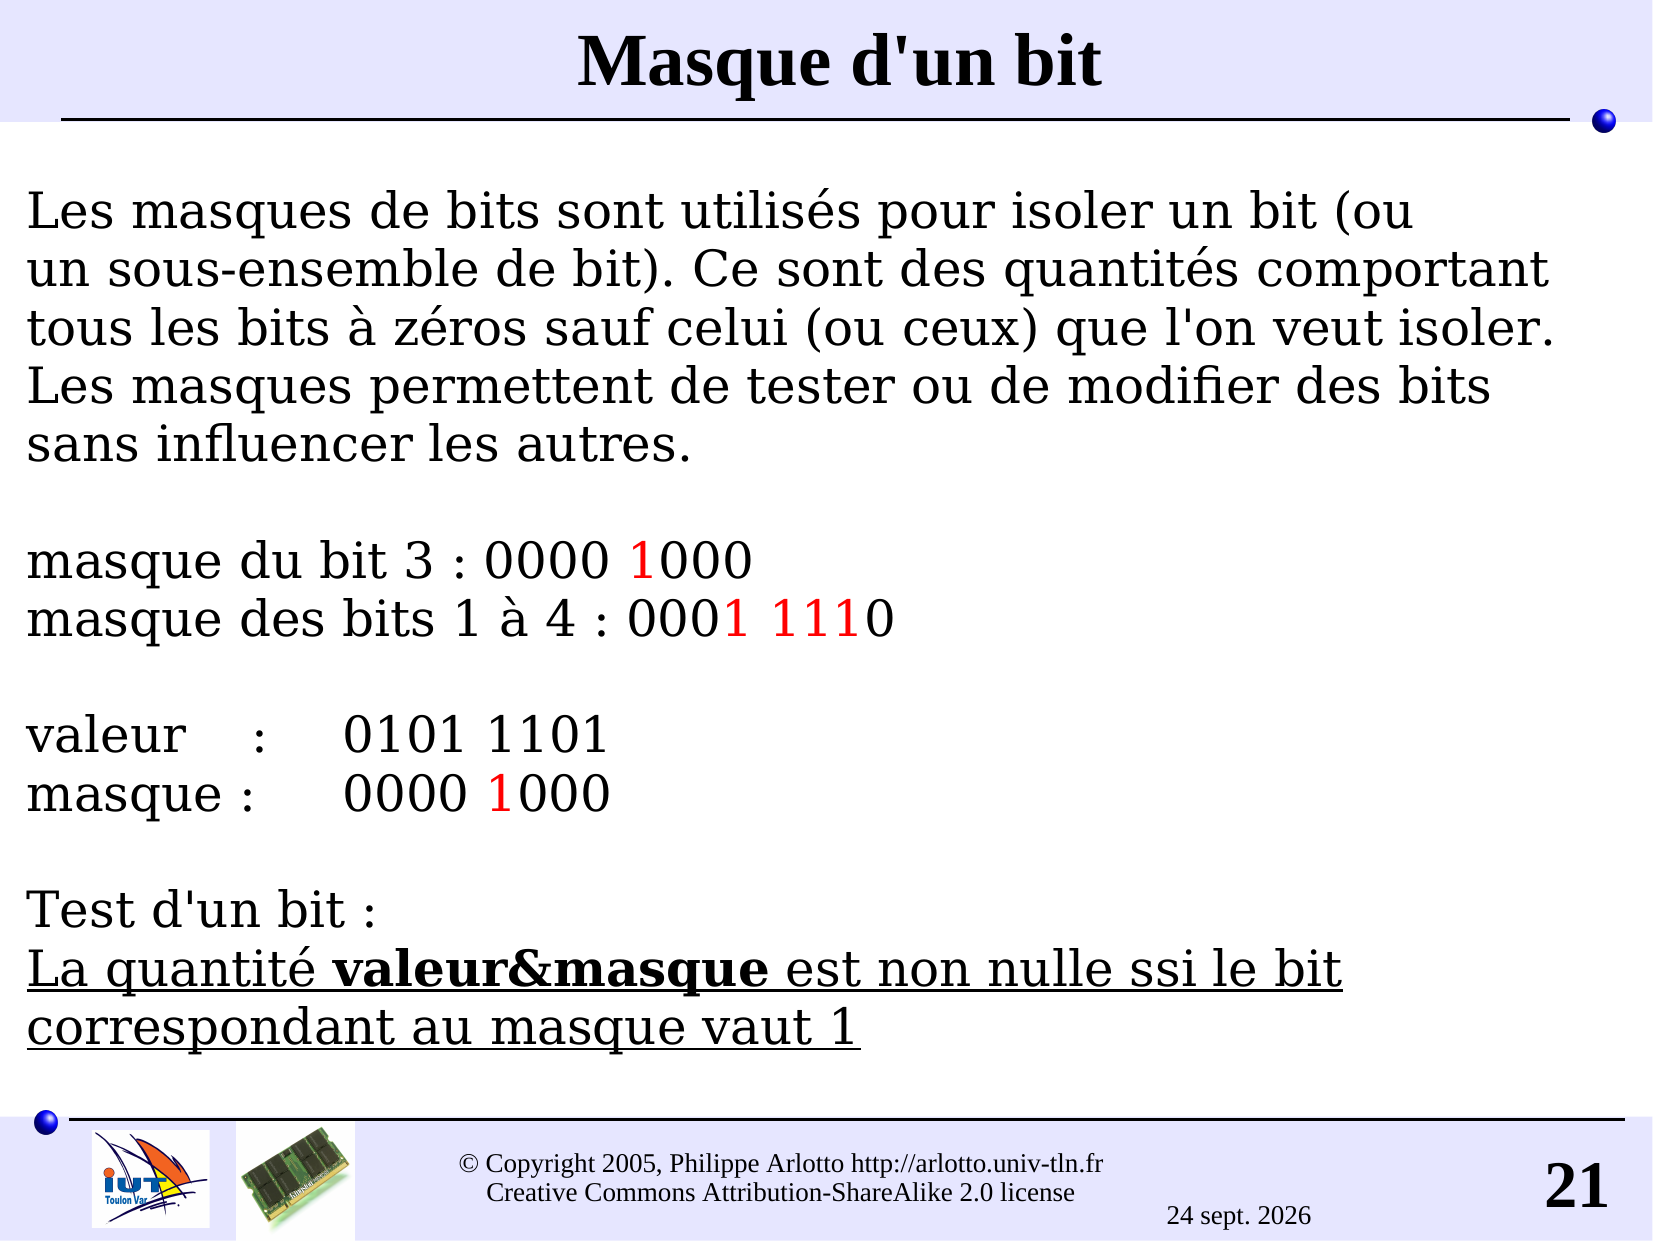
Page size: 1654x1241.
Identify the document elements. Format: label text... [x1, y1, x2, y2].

picture [236, 1121, 355, 1241]
title Masque d'un bit [95, 11, 1585, 110]
text_box Les masques de bits sont utilisés pour isoler un bit (ou un sous-ensemble de bit). Ce sont des quantités comportant tous les bits à zéros sauf celui (ou ceux) que l'on veut isoler. Les masques permettent de tester ou de modifier des bits sans influencer les autres. masque du bit 3 : 0000 1000 masque des bits 1 à 4 : 0001 1110 valeur : 0101 1101 masque : 0000 1000 Test d'un bit : La quantité valeur&masque est non nulle ssi le bit correspondant au masque vaut 1 [26, 182, 1558, 1057]
